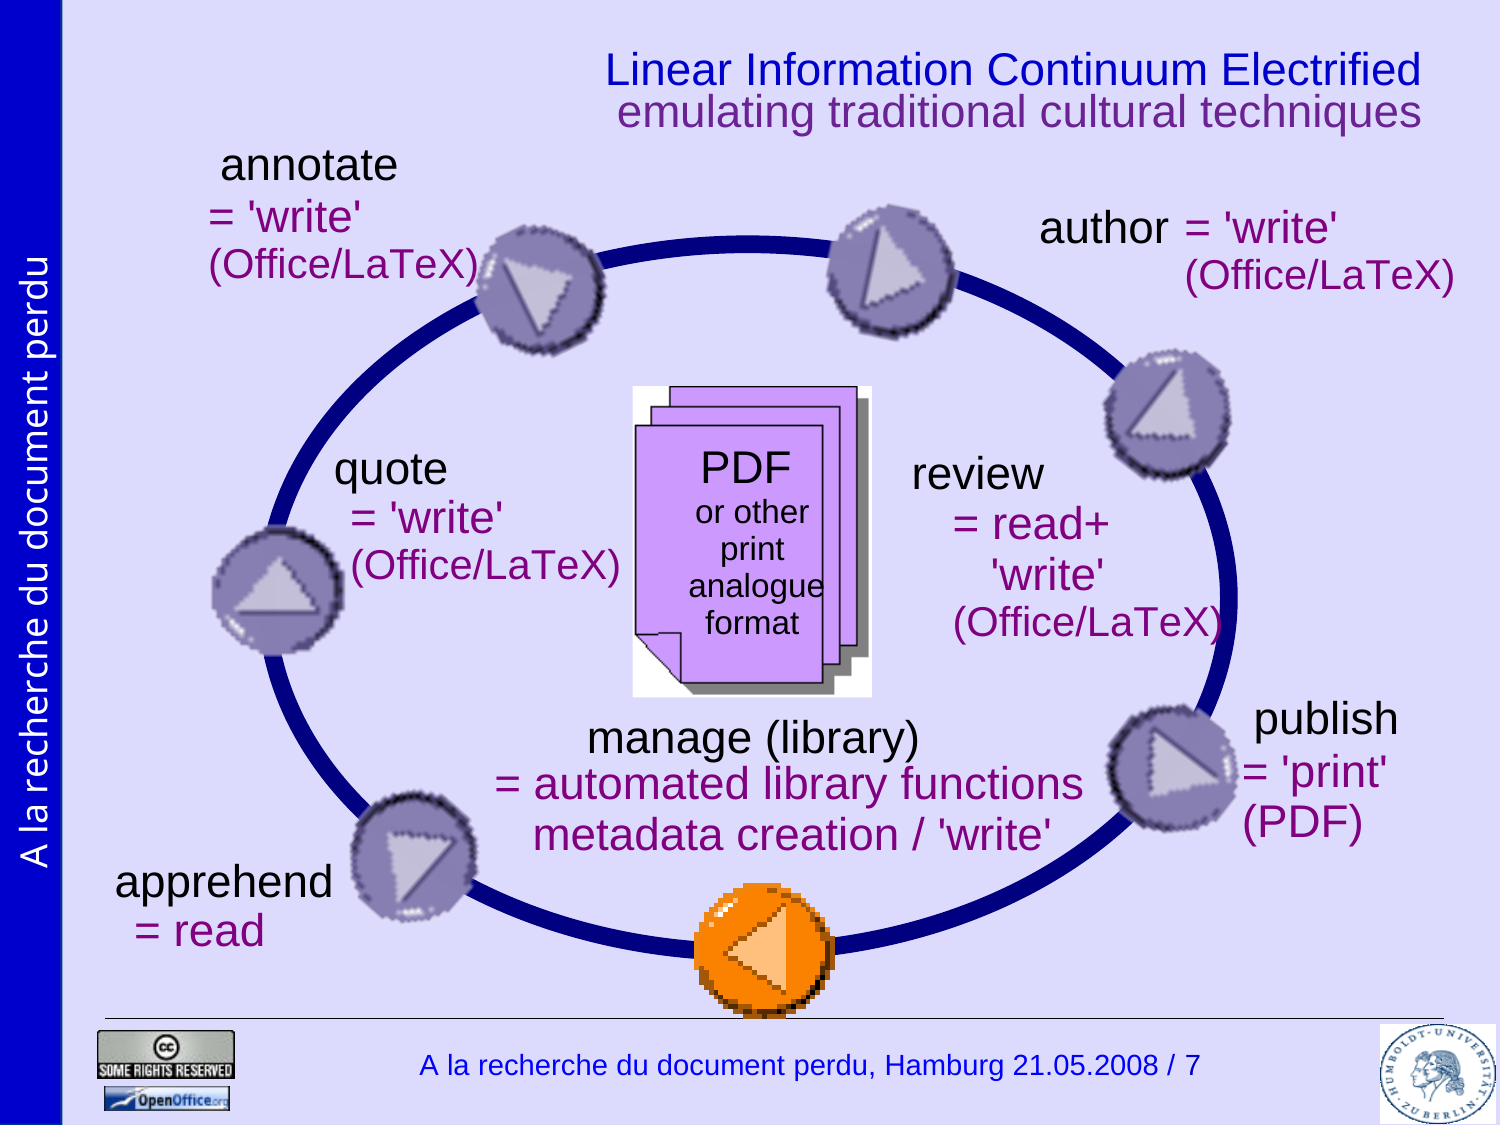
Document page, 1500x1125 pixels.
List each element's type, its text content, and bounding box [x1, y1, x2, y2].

text_box = 'write' (Office/LaTeX) [208, 190, 474, 247]
text_box PDF or other print analogue format [632, 386, 872, 698]
text_box author [1039, 201, 1184, 258]
text_box = 'write' (Office/LaTeX) [349, 491, 616, 548]
picture [97, 1030, 235, 1079]
picture [104, 1086, 230, 1111]
text_box review [911, 447, 1151, 504]
text_box = 'write' (Office/LaTeX) [1184, 201, 1450, 258]
text_box publish [1253, 693, 1500, 761]
text_box manage (library) [586, 712, 820, 769]
text_box = automated library functions metadata creation / 'write' [494, 757, 719, 814]
picture [201, 521, 353, 664]
picture [1065, 309, 1271, 517]
text_box annotate [220, 138, 462, 190]
text_box apprehend [147, 875, 159, 894]
text_box = read+ 'write' (Office/LaTeX) [952, 497, 1218, 554]
text_box apprehend [314, 876, 326, 894]
text_box quote [339, 462, 351, 481]
picture [1380, 1024, 1496, 1124]
text_box publish [1260, 712, 1272, 731]
text_box = 'print' (PDF) [1246, 745, 1472, 802]
text_box = read [134, 905, 359, 962]
title Linear Information Continuum Electrified emulating traditional cultural techniques [343, 0, 1438, 188]
text_box apprehend [172, 875, 184, 894]
picture [685, 874, 840, 1030]
picture [804, 182, 976, 360]
text_box quote [333, 442, 597, 499]
text_box apprehend [114, 855, 348, 932]
picture [309, 754, 517, 963]
picture [441, 190, 636, 390]
picture [1070, 666, 1278, 872]
